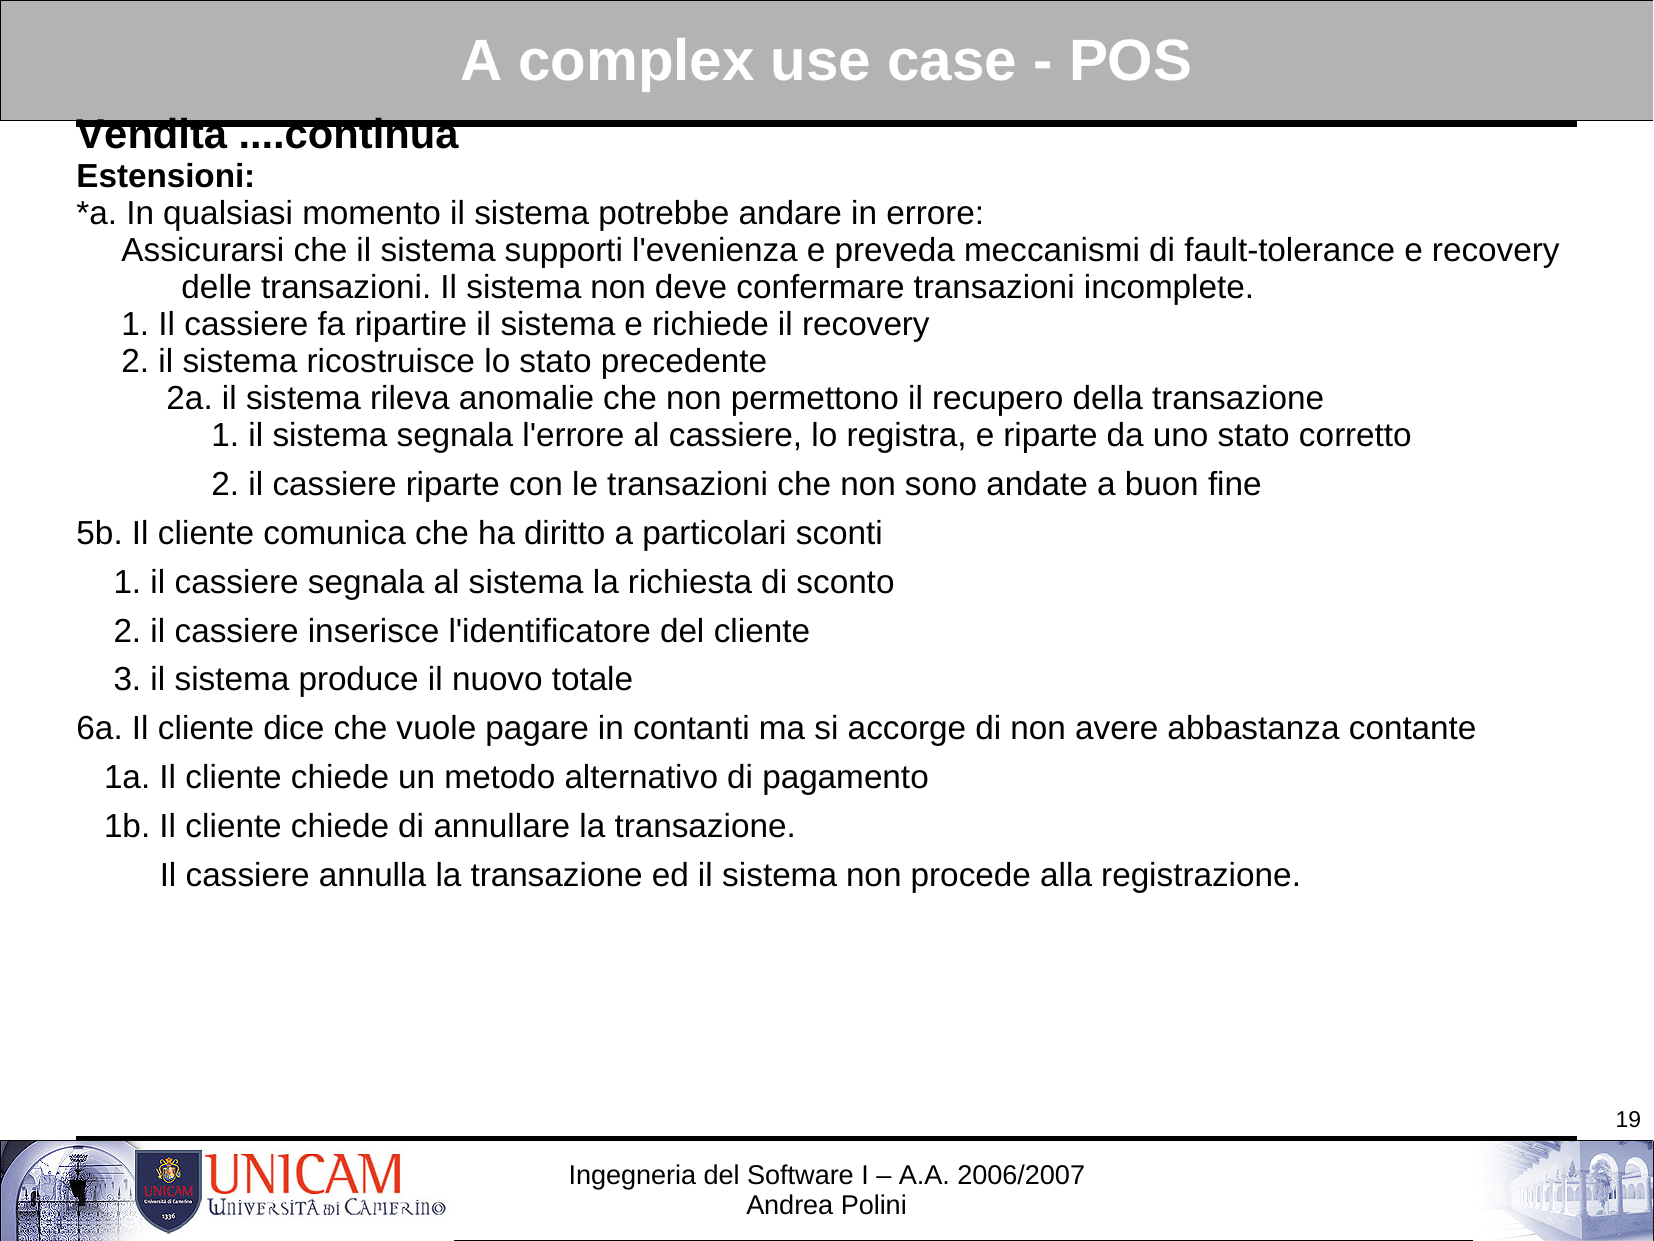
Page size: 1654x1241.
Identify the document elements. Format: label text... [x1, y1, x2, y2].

picture [1473, 1141, 1654, 1241]
picture [0, 1141, 454, 1241]
title A complex use case - POS [0, 0, 1653, 121]
list Vendita ....continua Estensioni: *a. In qualsiasi momento il sistema potrebbe andare in errore: Assicurarsi che il sistema supporti l'evenienza e preveda meccanismi di fault-tolerance e recovery delle transazioni. Il sistema non deve confermare transazioni incomplete. 1. Il cassiere fa ripartire il sistema e richiede il recovery 2. il sistema ricostruisce lo stato precedente 2a. il sistema rileva anomalie che non permettono il recupero della transazione 1. il sistema segnala l'errore al cassiere, lo registra, e riparte da uno stato corretto 2. il cassiere riparte con le transazioni che non sono andate a buon fine 5b. Il cliente comunica che ha diritto a particolari sconti 1. il cassiere segnala al sistema la richiesta di sconto 2. il cassiere inserisce l'identificatore del cliente 3. il sistema produce il nuovo totale 6a. Il cliente dice che vuole pagare in contanti ma si accorge di non avere abbastanza contante 1a. Il cliente chiede un metodo alternativo di pagamento 1b. Il cliente chiede di annullare la transazione. Il cassiere annulla la transazione ed il sistema non procede alla registrazione. [76, 111, 1577, 1184]
